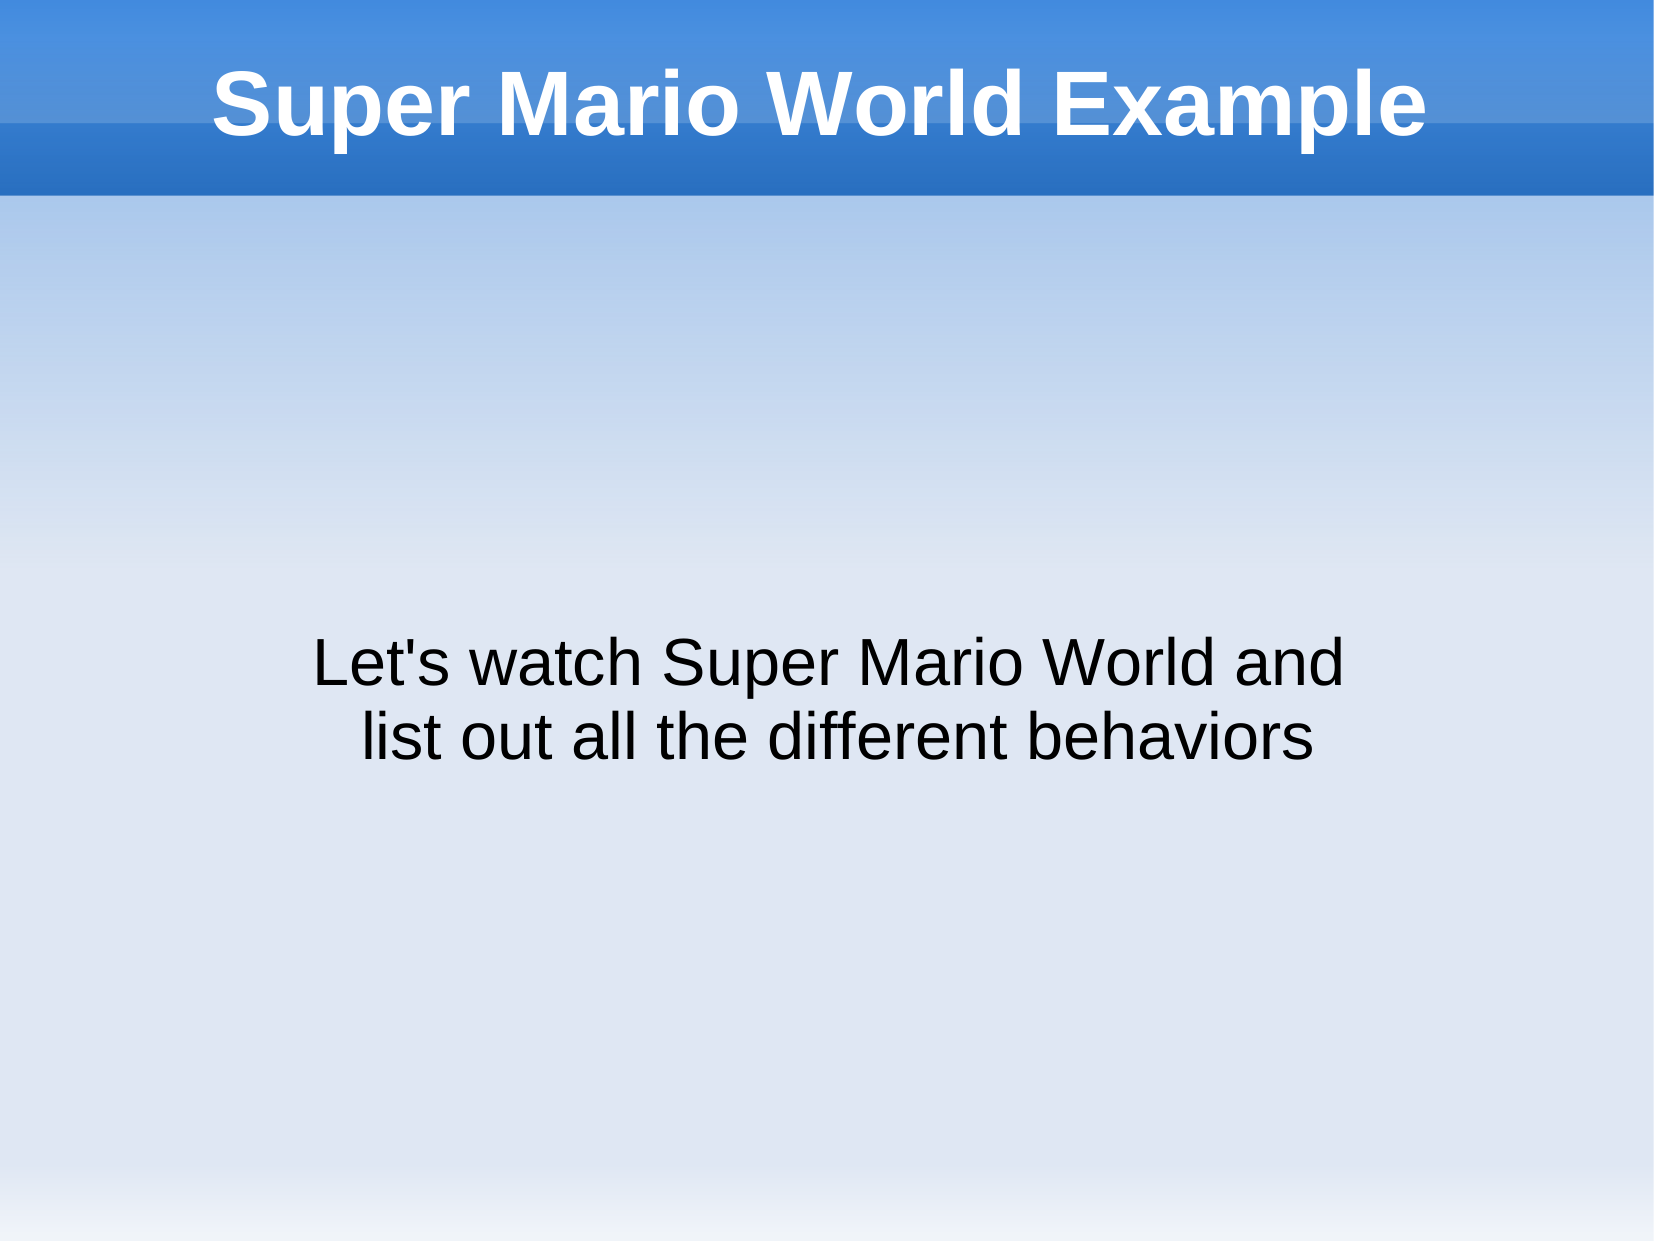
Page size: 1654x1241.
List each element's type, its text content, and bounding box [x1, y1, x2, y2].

subtitle Let's watch Super Mario World and list out all the different behaviors [82, 290, 1571, 1109]
title Super Mario World Example [76, 0, 1565, 208]
picture [0, 0, 1654, 1241]
